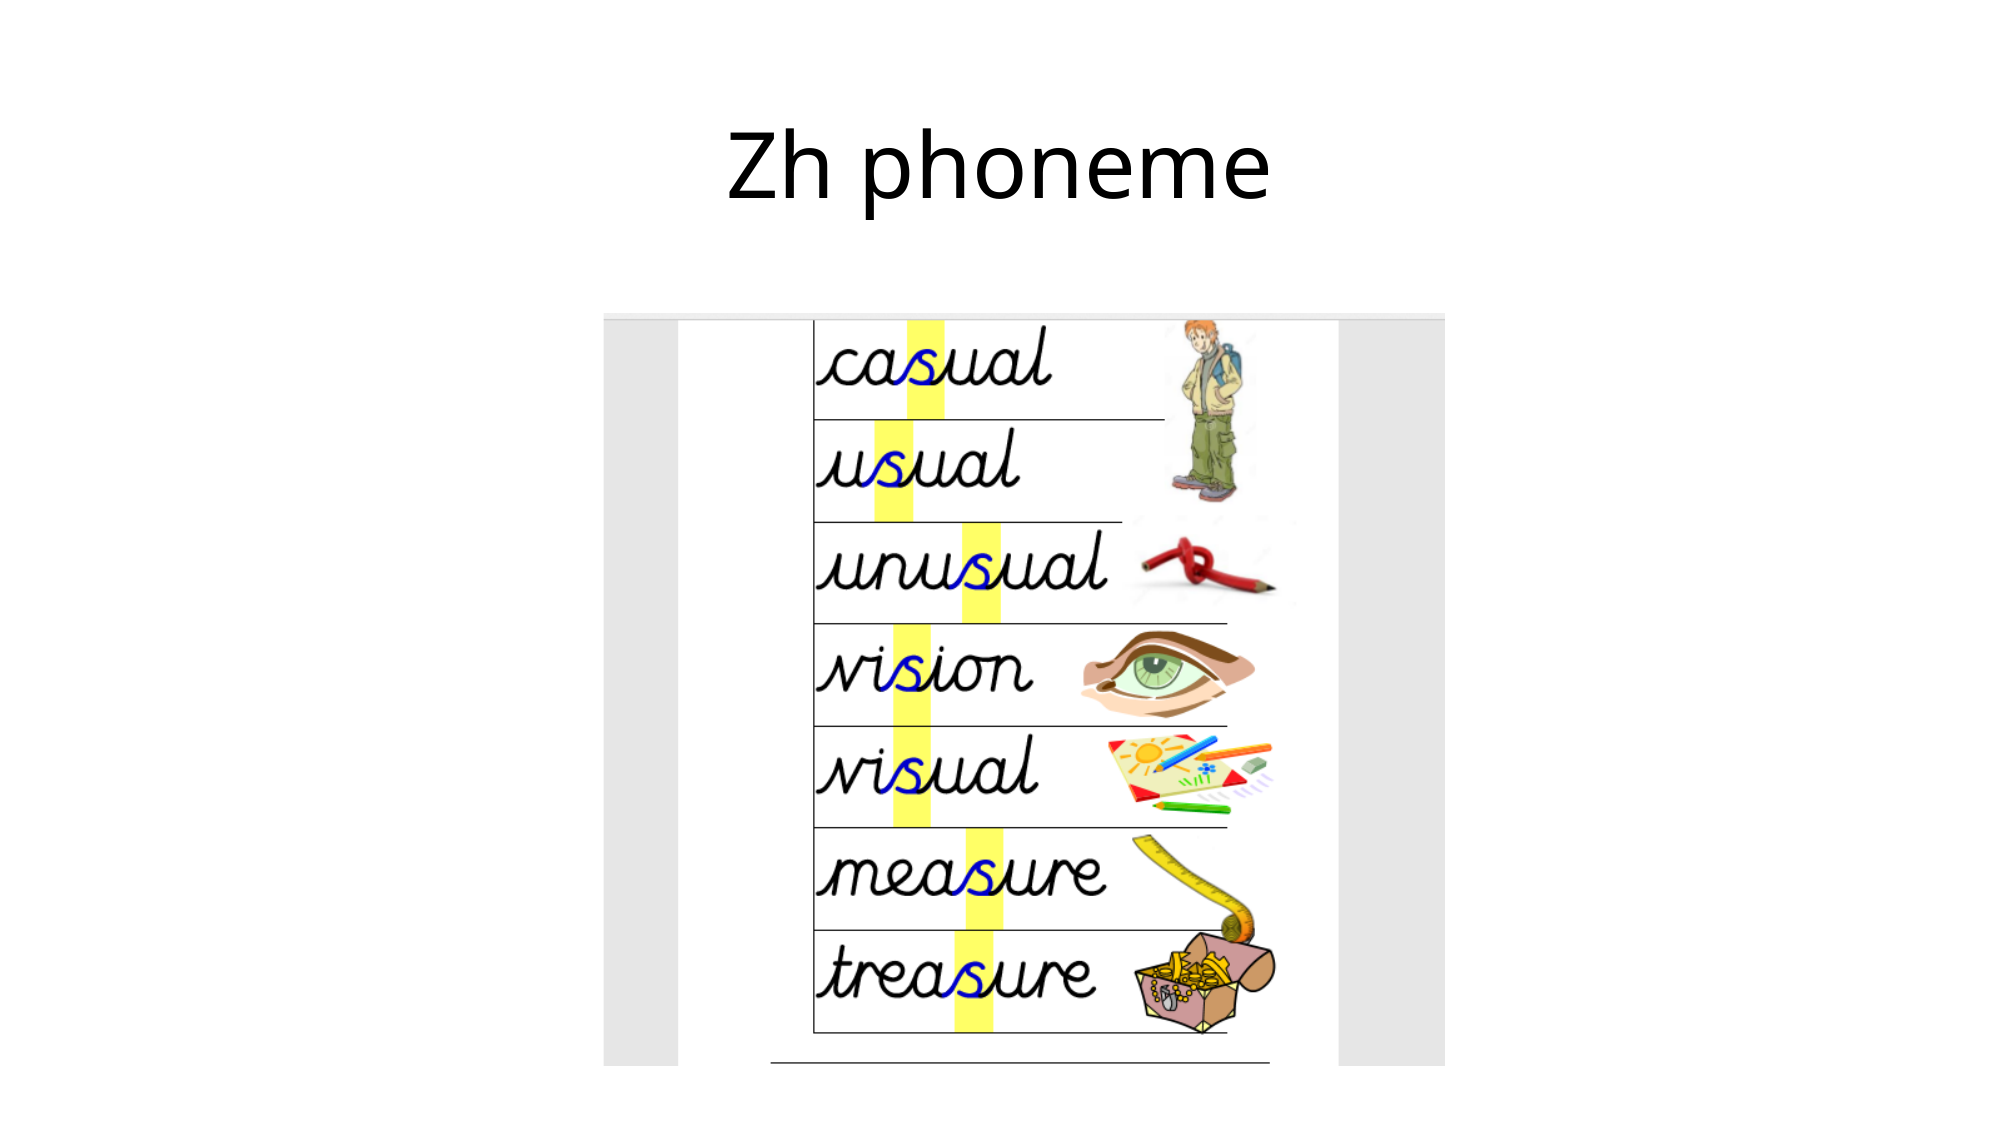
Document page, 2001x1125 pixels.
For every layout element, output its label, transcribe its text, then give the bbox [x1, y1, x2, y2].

picture [603, 313, 1445, 1066]
title Zh phoneme [137, 59, 1863, 278]
